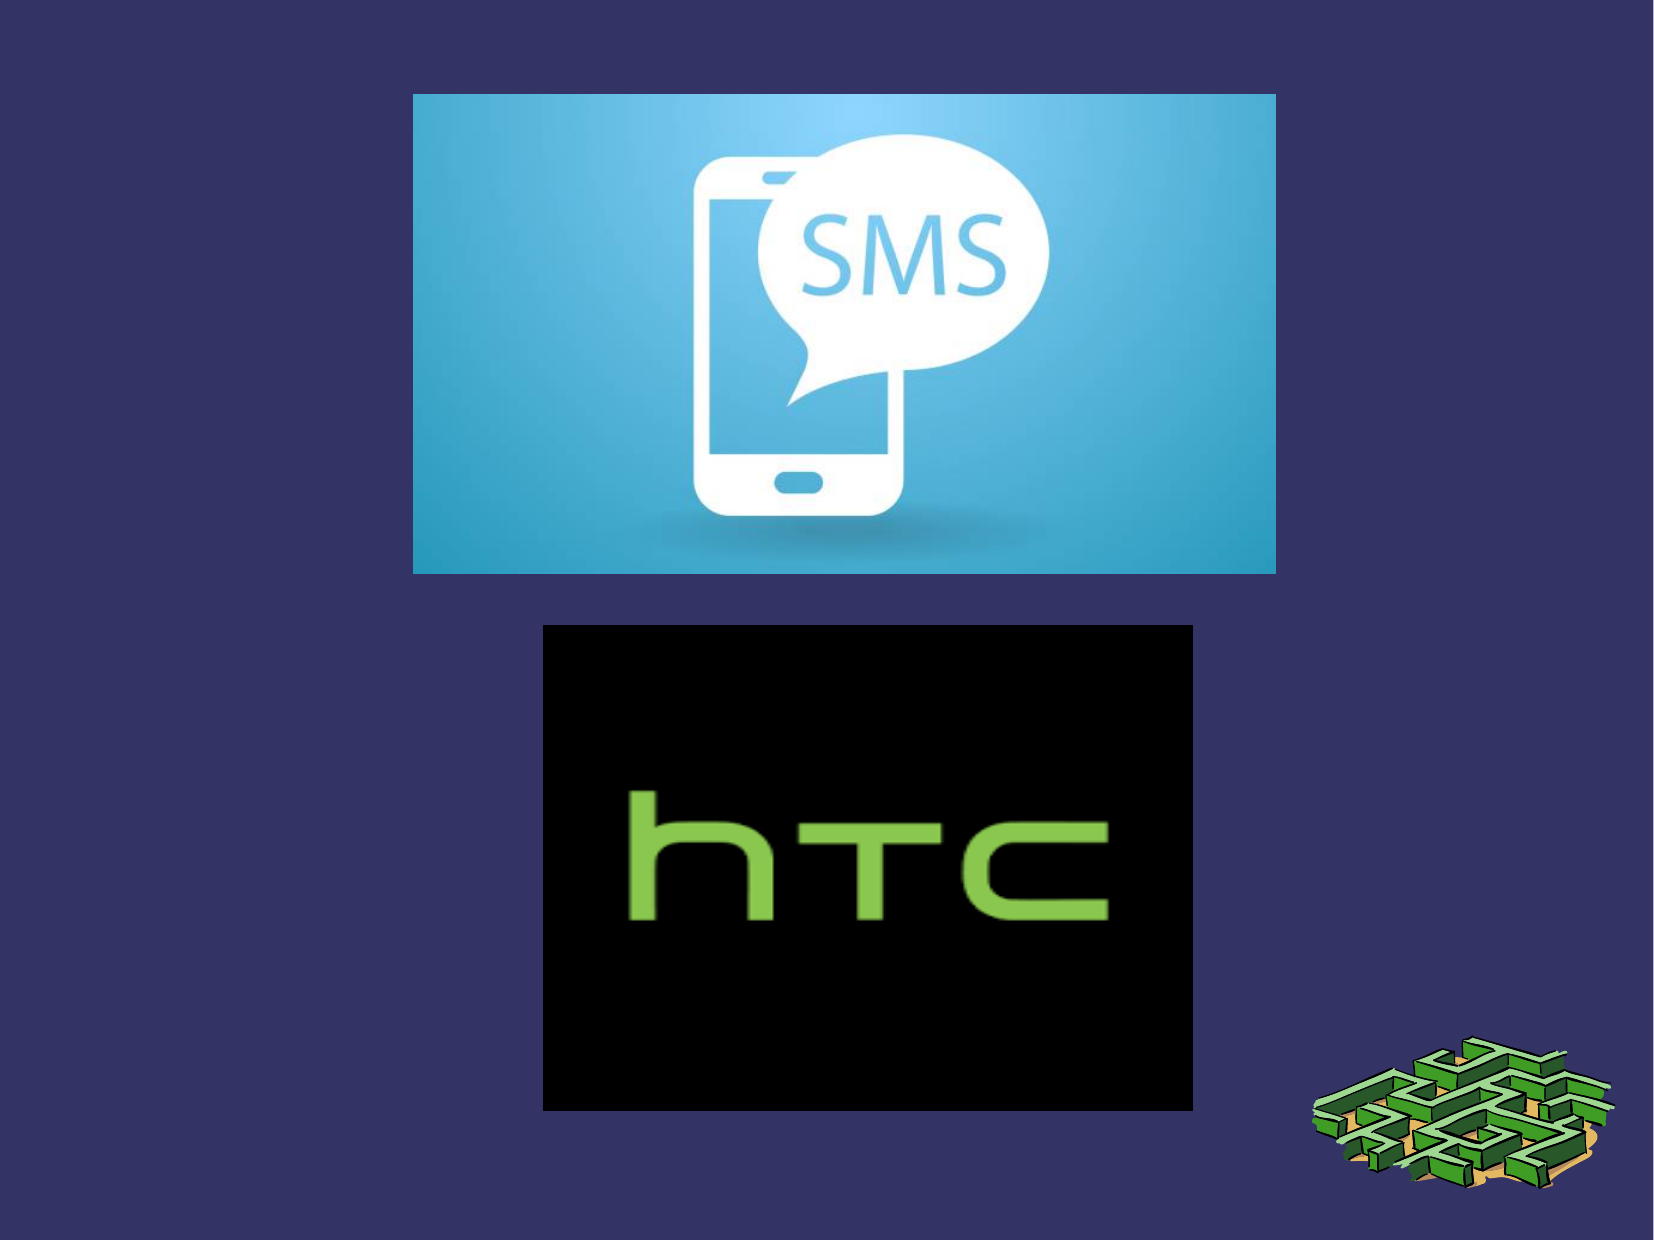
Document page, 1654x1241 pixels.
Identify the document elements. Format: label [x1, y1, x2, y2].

picture [543, 625, 1193, 1111]
picture [413, 94, 1276, 574]
